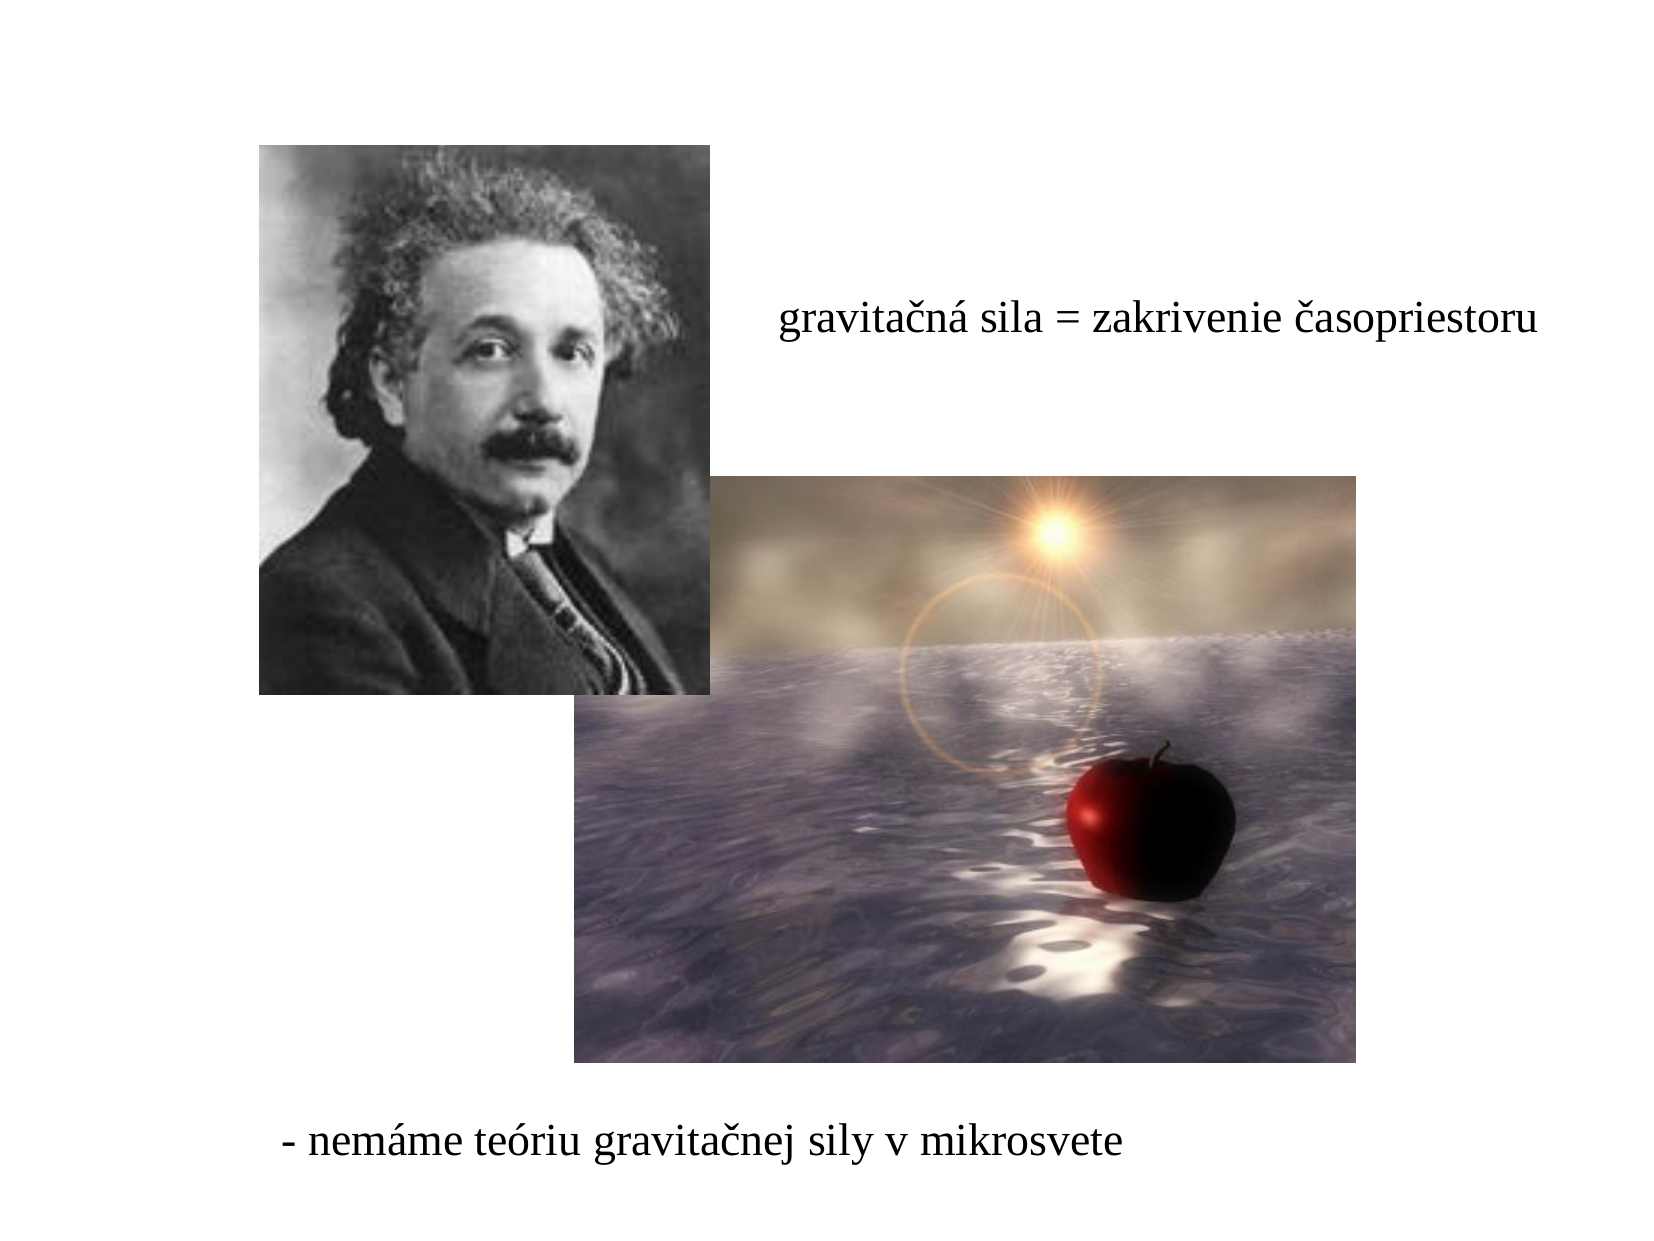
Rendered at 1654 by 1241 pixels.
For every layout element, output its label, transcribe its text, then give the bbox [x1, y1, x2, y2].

text_box - nemáme teóriu gravitačnej sily v mikrosvete [281, 1114, 1125, 1171]
text_box gravitačná sila = zakrivenie časopriestoru [778, 291, 1540, 348]
picture [259, 145, 1356, 1063]
